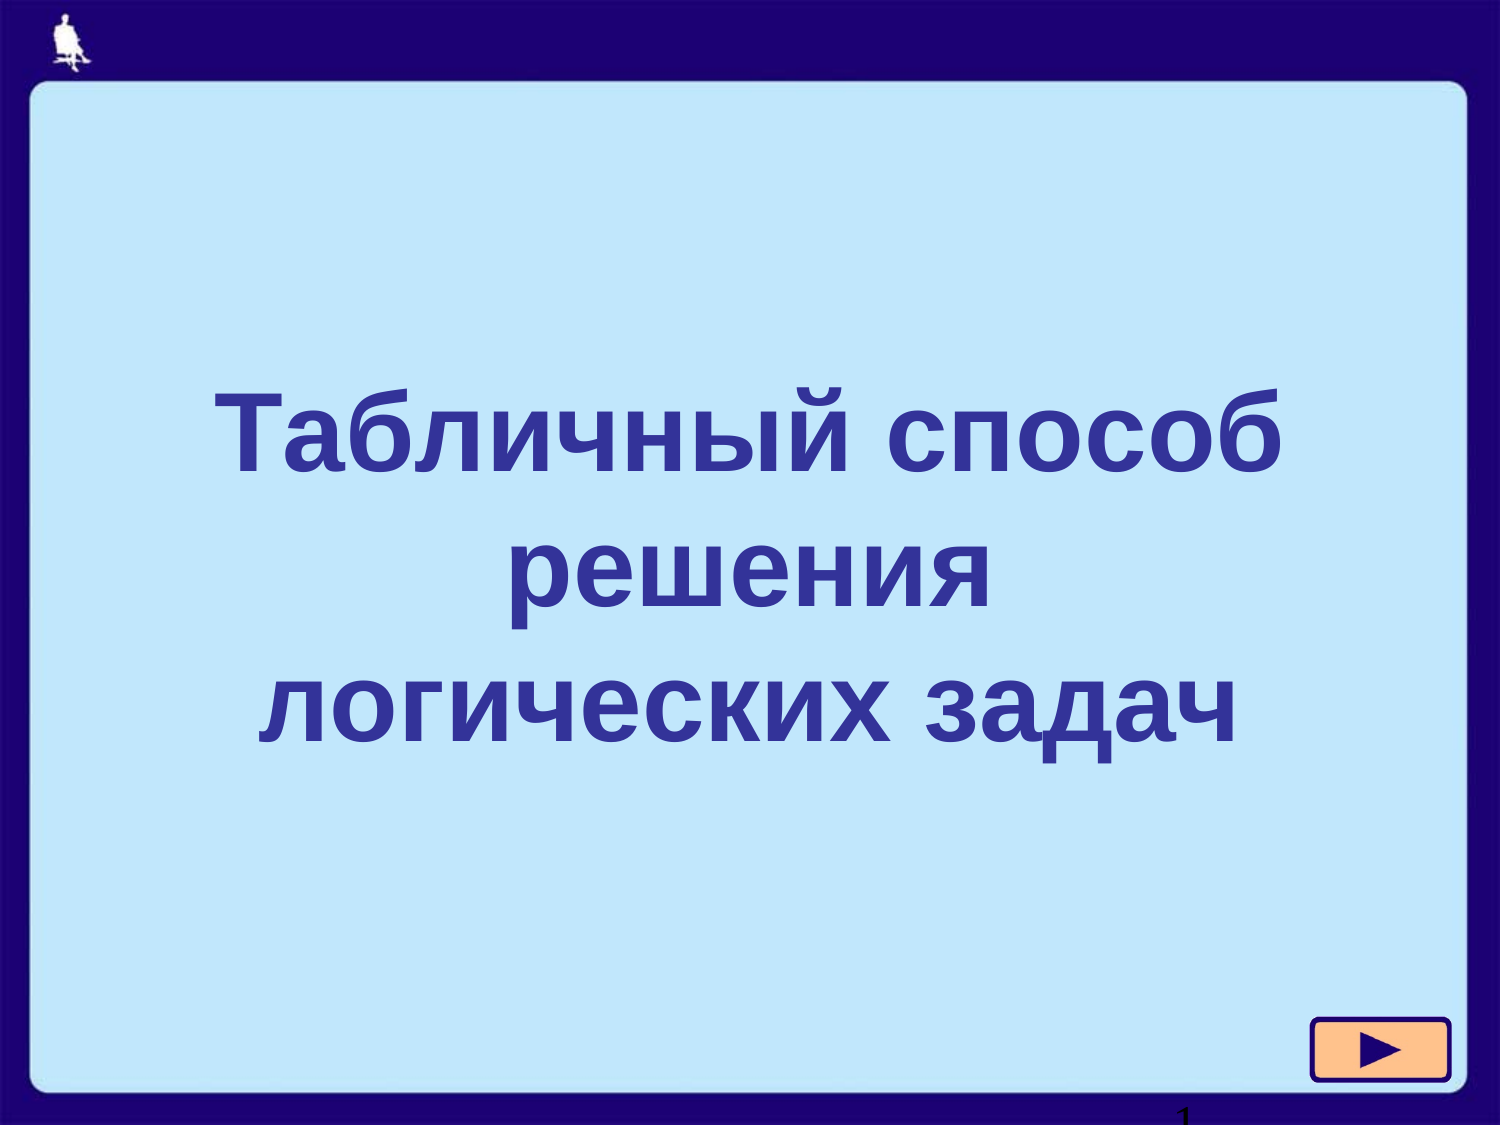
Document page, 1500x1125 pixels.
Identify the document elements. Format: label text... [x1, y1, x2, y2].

text_box <номер> [1158, 1082, 1471, 1125]
picture [0, 0, 1500, 1125]
title Табличный способ решения логических задач [125, 230, 1375, 894]
